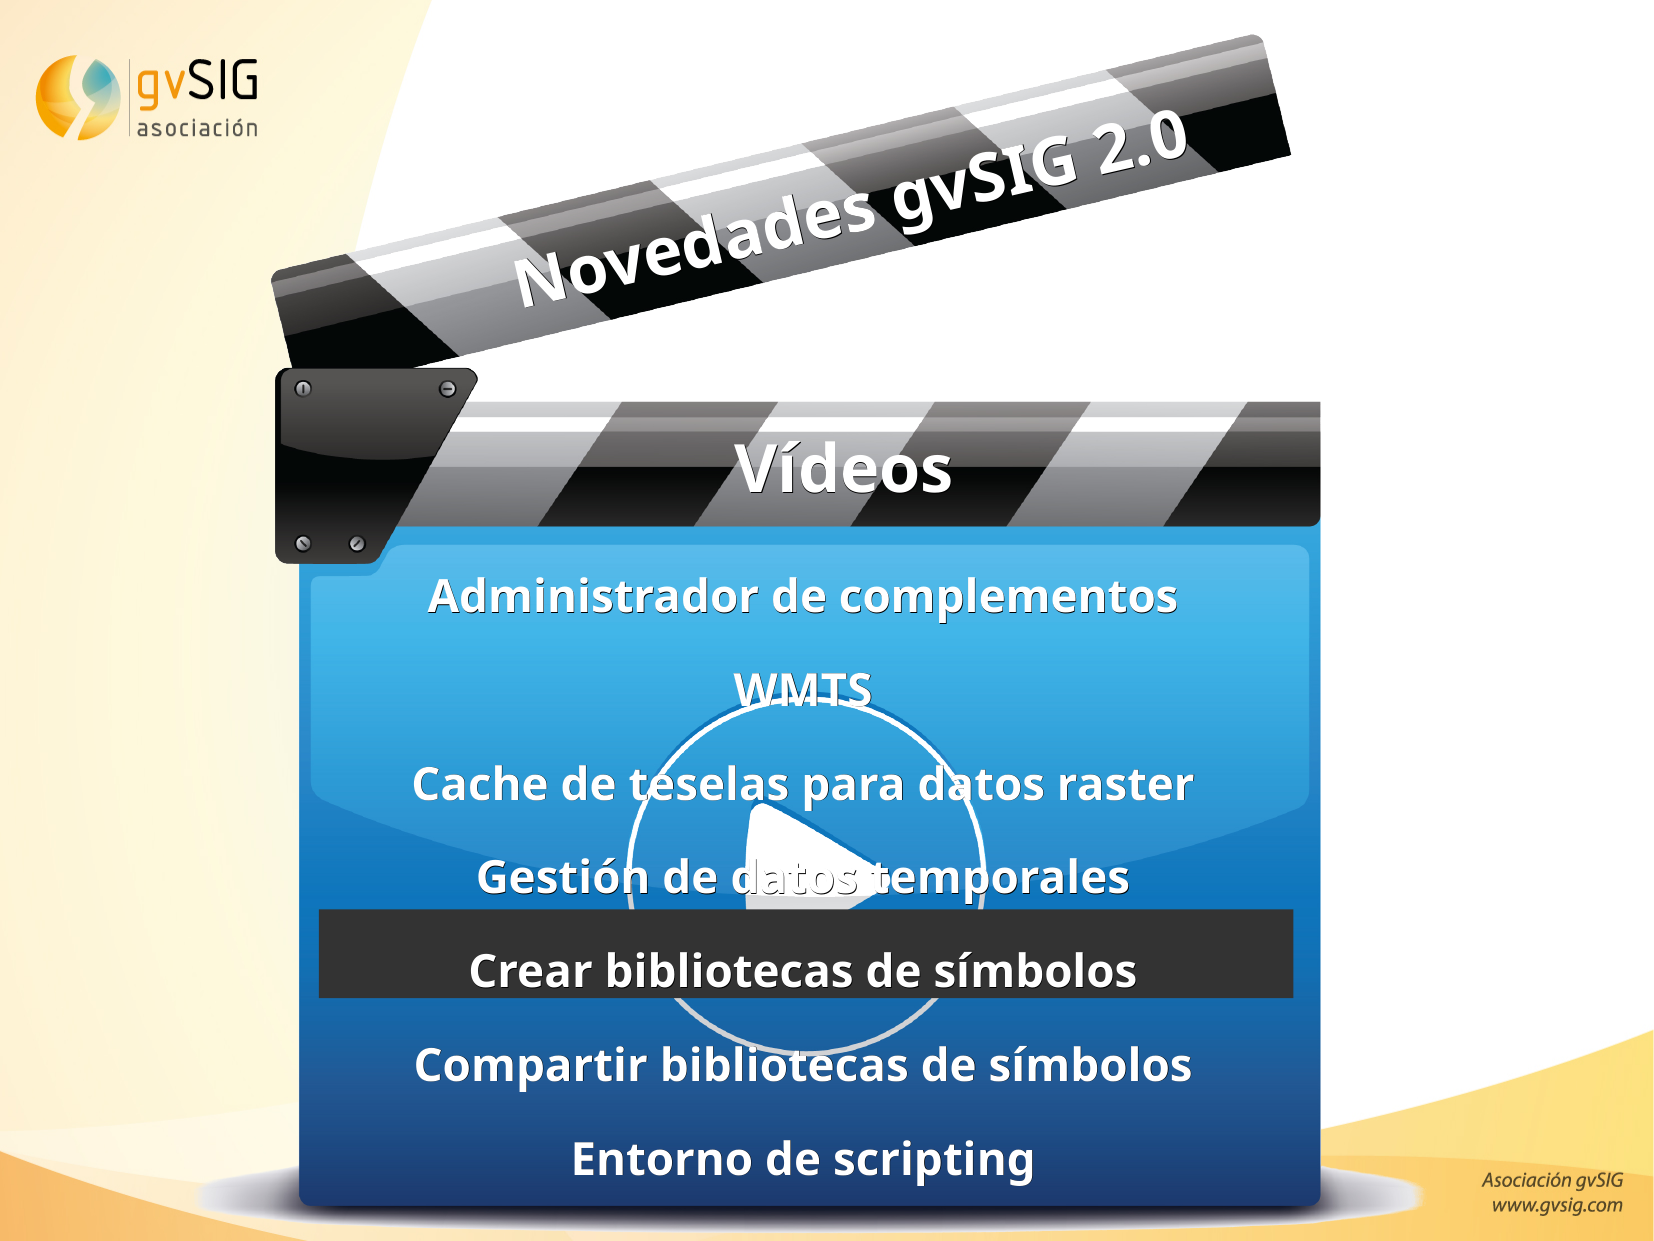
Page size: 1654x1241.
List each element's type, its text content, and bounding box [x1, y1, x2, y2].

title Vídeos [129, 407, 1559, 526]
picture [0, 0, 1654, 1241]
title Administrador de complementos WMTS Cache de teselas para datos raster Gestión de datos temporales Crear bibliotecas de símbolos Compartir bibliotecas de símbolos Entorno de scripting [88, 586, 1518, 1197]
title Novedades gvSIG 2.0 [140, 0, 1560, 407]
